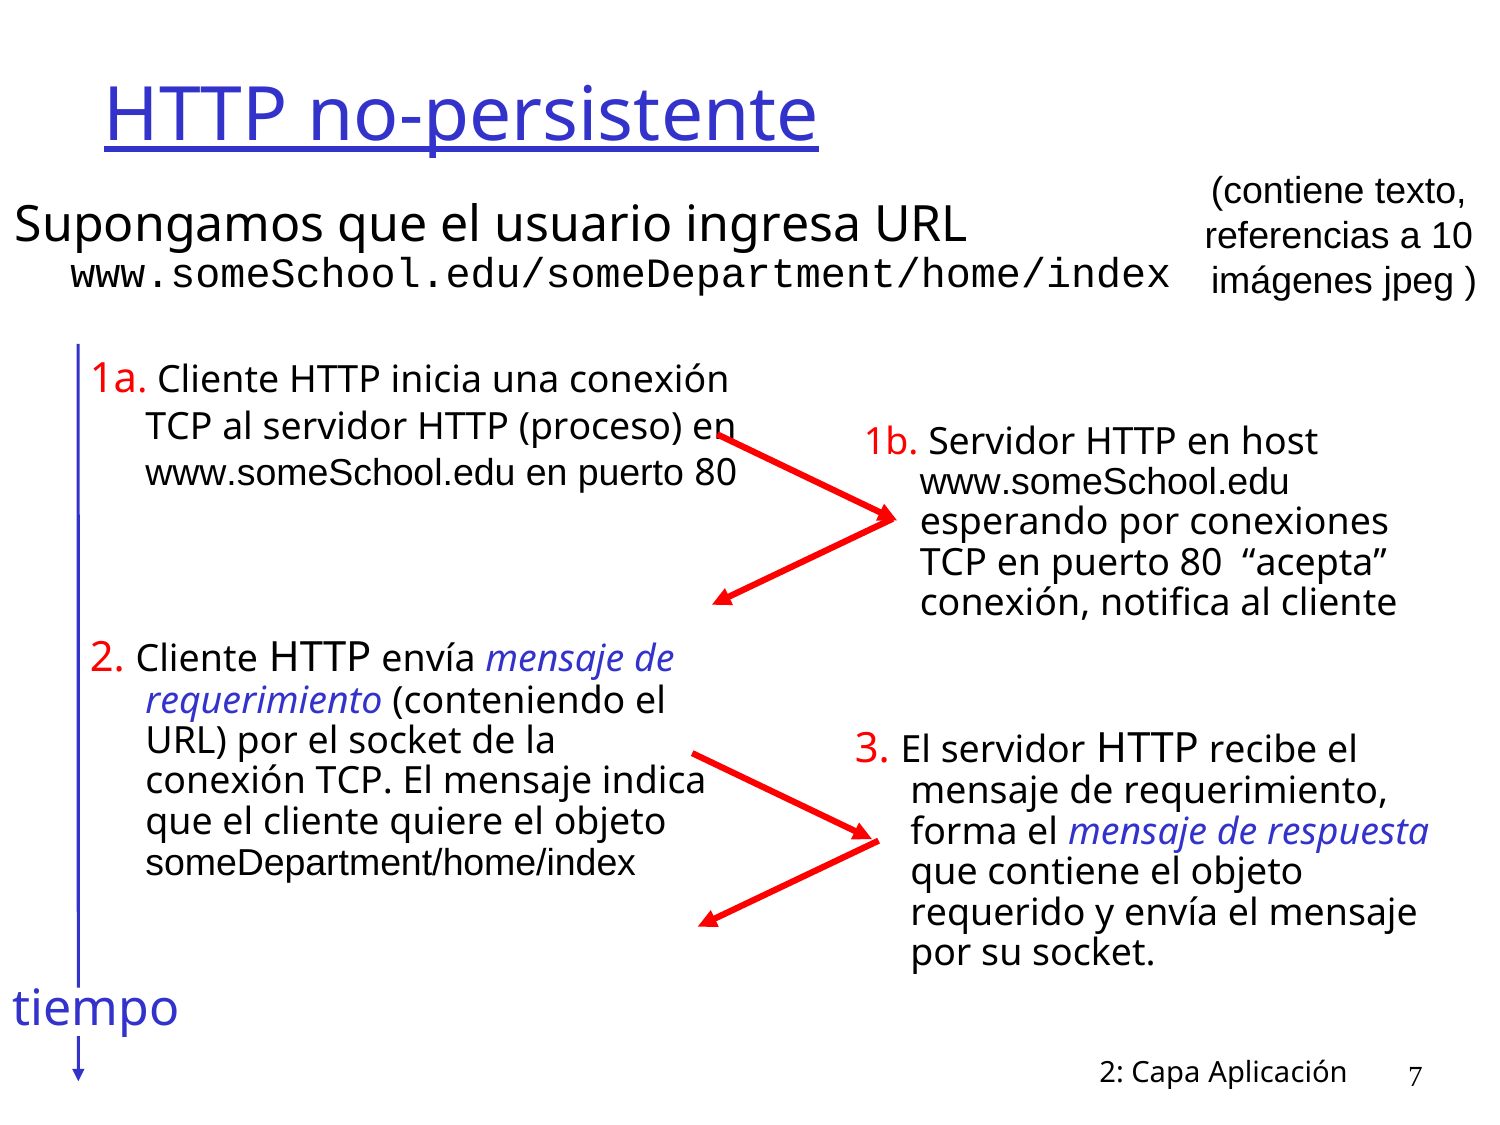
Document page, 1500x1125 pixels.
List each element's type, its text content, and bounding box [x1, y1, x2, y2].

text_box (contiene texto, referencias a 10 imágenes jpeg ) [1189, 158, 1499, 310]
text_box 1b. Servidor HTTP en host www.someSchool.edu esperando por conexiones TCP en puerto 80 “acepta” conexión, notifica al cliente [849, 414, 1475, 632]
list Supongamos que el usuario ingresa URL www.someSchool.edu/someDepartment/home/index [0, 184, 1369, 327]
text_box 2. Cliente HTTP envía mensaje de requerimiento (conteniendo el URL) por el socket de la conexión TCP. El mensaje indica que el cliente quiere el objeto someDepartment/home/index [74, 628, 741, 891]
title HTTP no-persistente [89, 42, 1365, 184]
text_box 3. El servidor HTTP recibe el mensaje de requerimiento, forma el mensaje de respuesta que contiene el objeto requerido y envía el mensaje por su socket. [839, 718, 1488, 982]
text_box tiempo [0, 974, 195, 1045]
list 1a. Cliente HTTP inicia una conexión TCP al servidor HTTP (proceso) en www.someSchool.edu en puerto 80 [75, 343, 755, 657]
